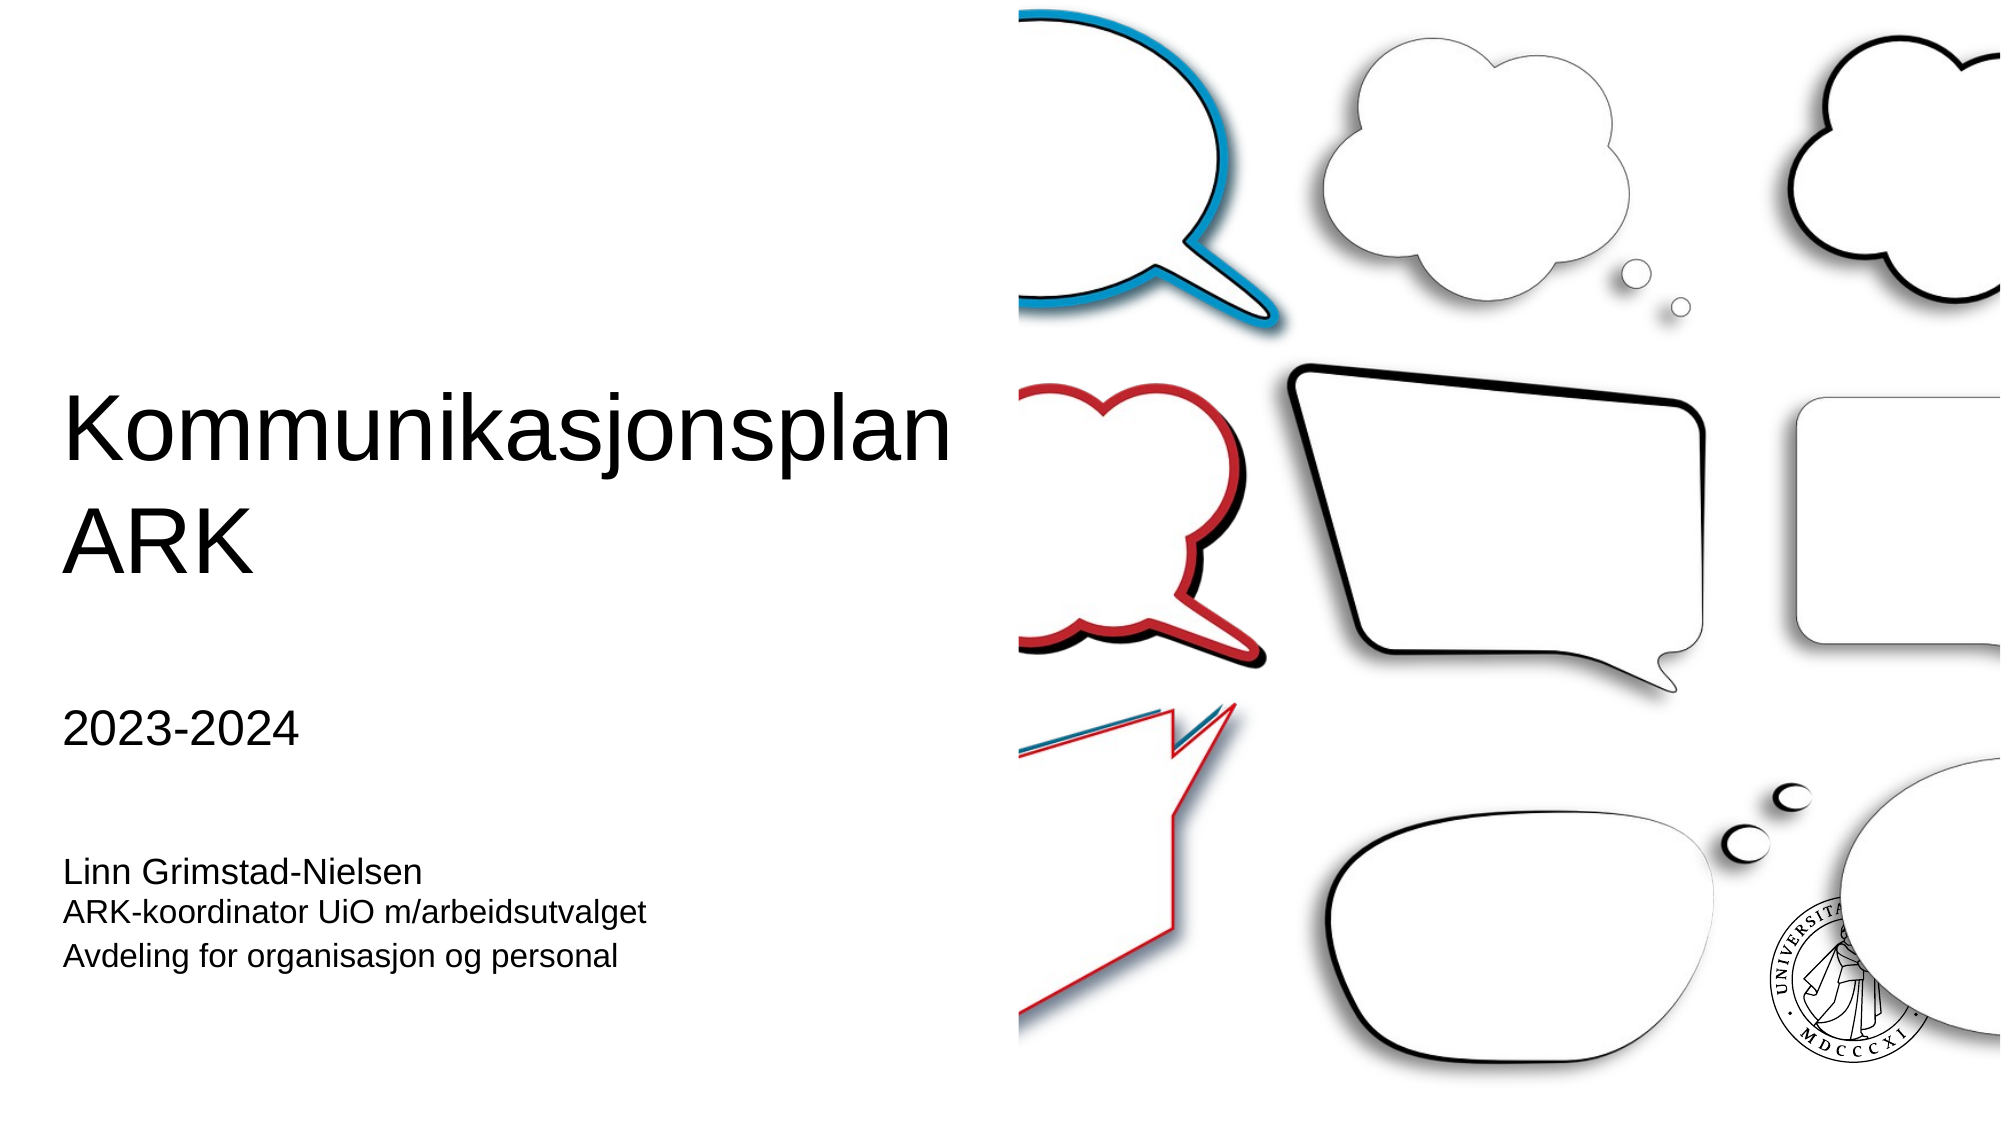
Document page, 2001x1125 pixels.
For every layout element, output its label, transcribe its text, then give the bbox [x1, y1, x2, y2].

title Kommunikasjonsplan ARK [62, 366, 1000, 662]
list ARK-koordinator UiO m/arbeidsutvalget [62, 895, 1001, 933]
list Avdeling for organisasjon og personal [62, 938, 1001, 976]
picture [1018, 0, 2000, 1125]
list 2023-2024 [62, 695, 1000, 820]
subtitle Linn Grimstad-Nielsen [62, 852, 1001, 895]
picture [1018, 17, 1270, 320]
